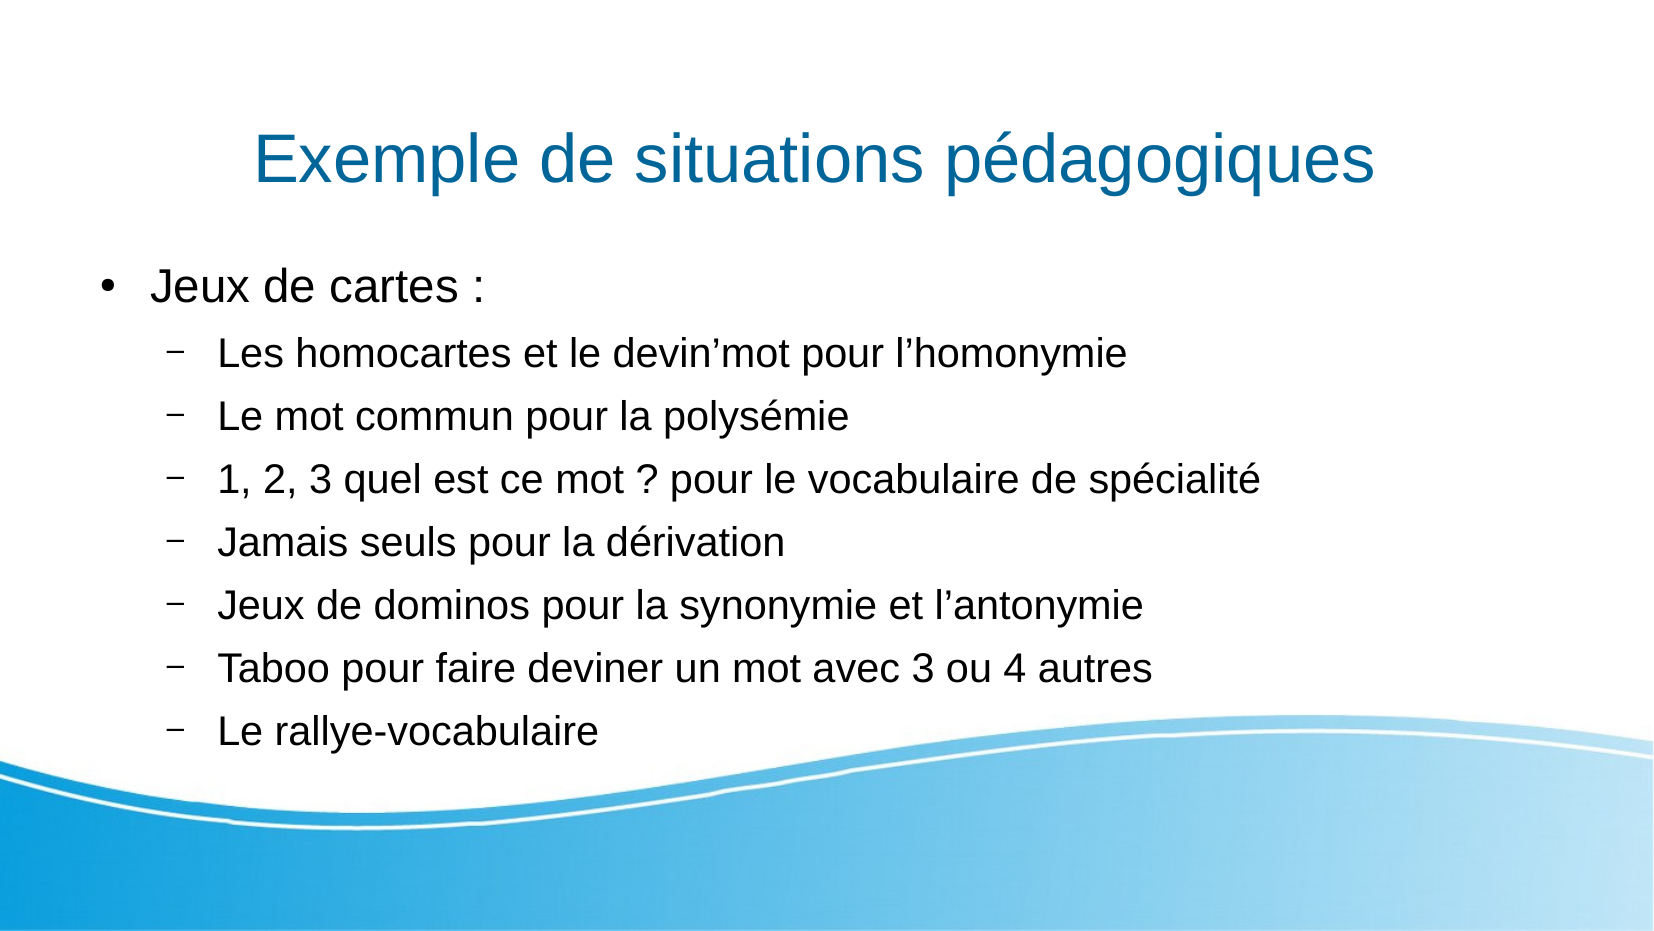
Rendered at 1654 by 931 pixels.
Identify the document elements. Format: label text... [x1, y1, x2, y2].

title Exemple de situations pédagogiques [70, 80, 1560, 237]
picture [0, 714, 1654, 931]
list Jeux de cartes : Les homocartes et le devin’mot pour l’homonymie Le mot commun pour la polysémie 1, 2, 3 quel est ce mot ? pour le vocabulaire de spécialité Jamais seuls pour la dérivation Jeux de dominos pour la synonymie et l’antonymie Taboo pour faire deviner un mot avec 3 ou 4 autres Le rallye-vocabulaire [82, 259, 1571, 756]
